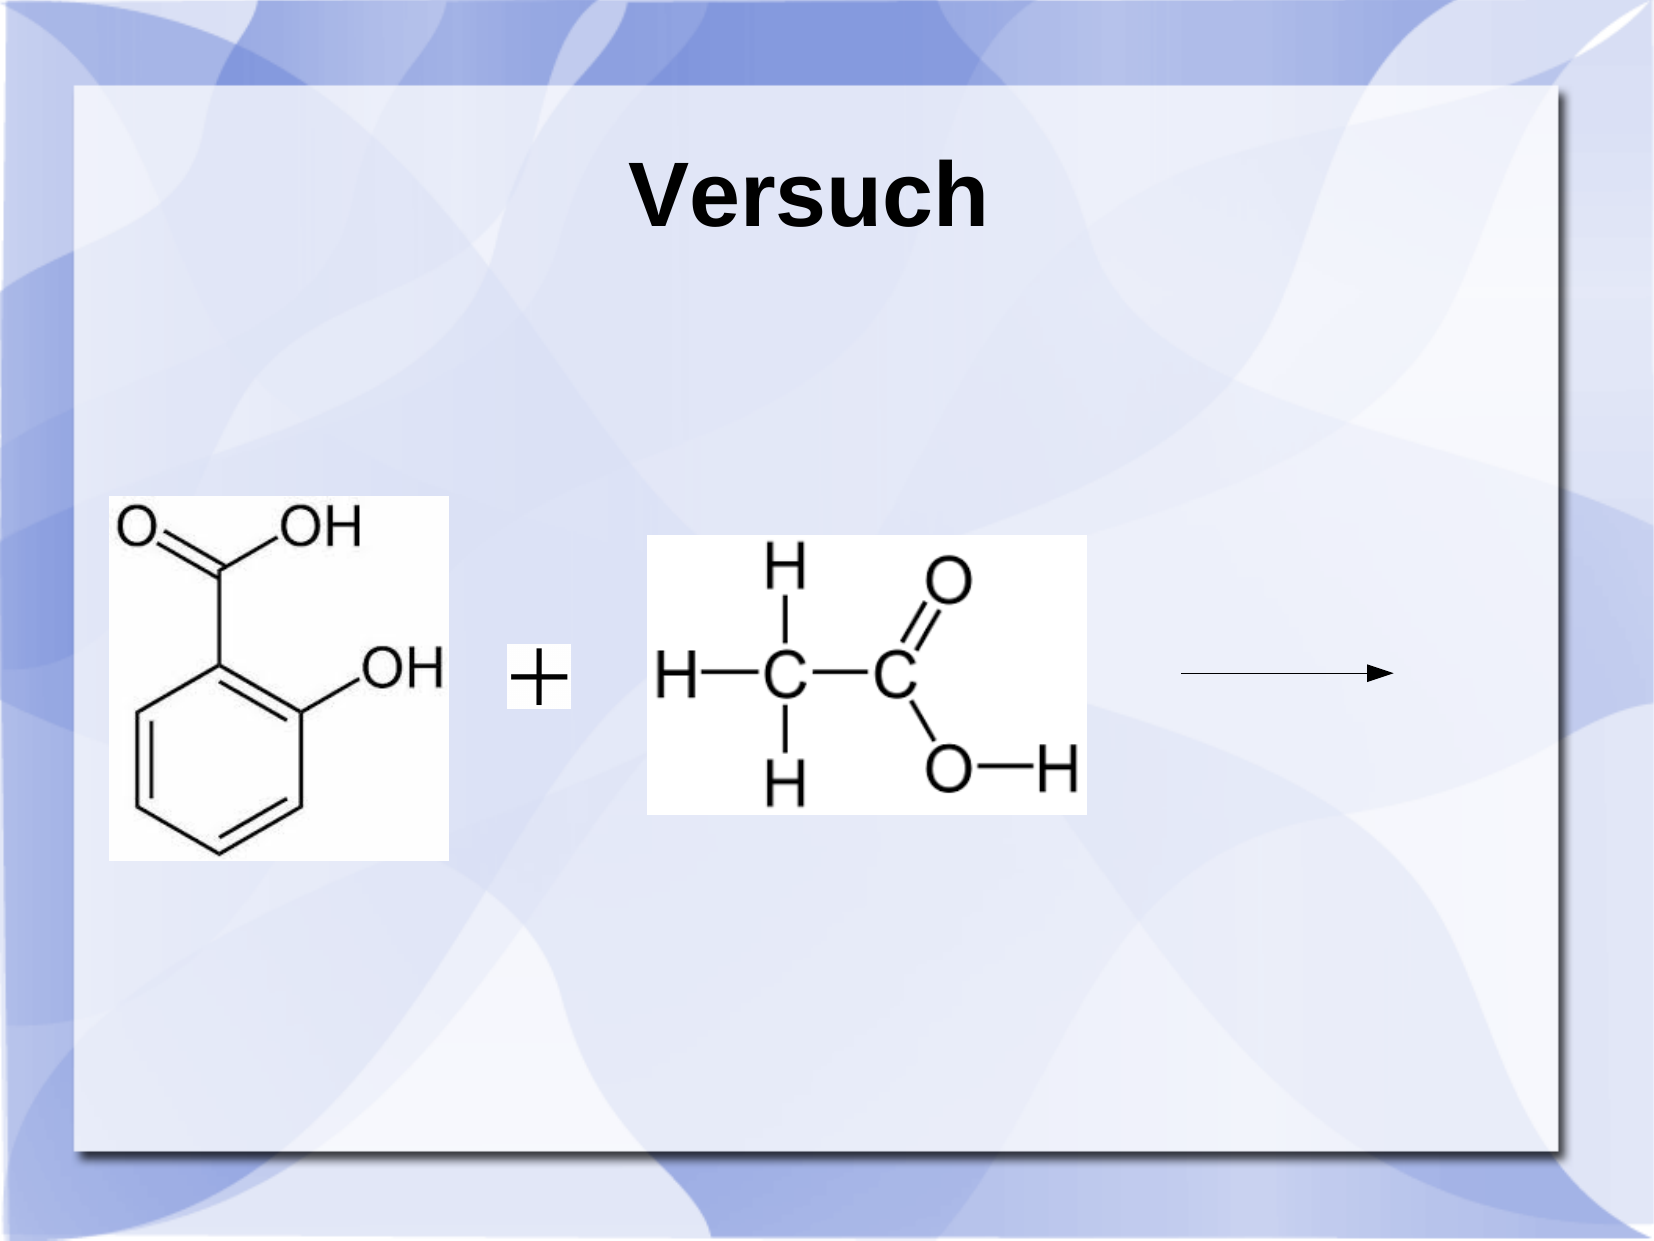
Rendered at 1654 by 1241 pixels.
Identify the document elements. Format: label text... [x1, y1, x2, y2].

picture [0, 0, 1654, 1241]
title Versuch [82, 90, 1536, 298]
